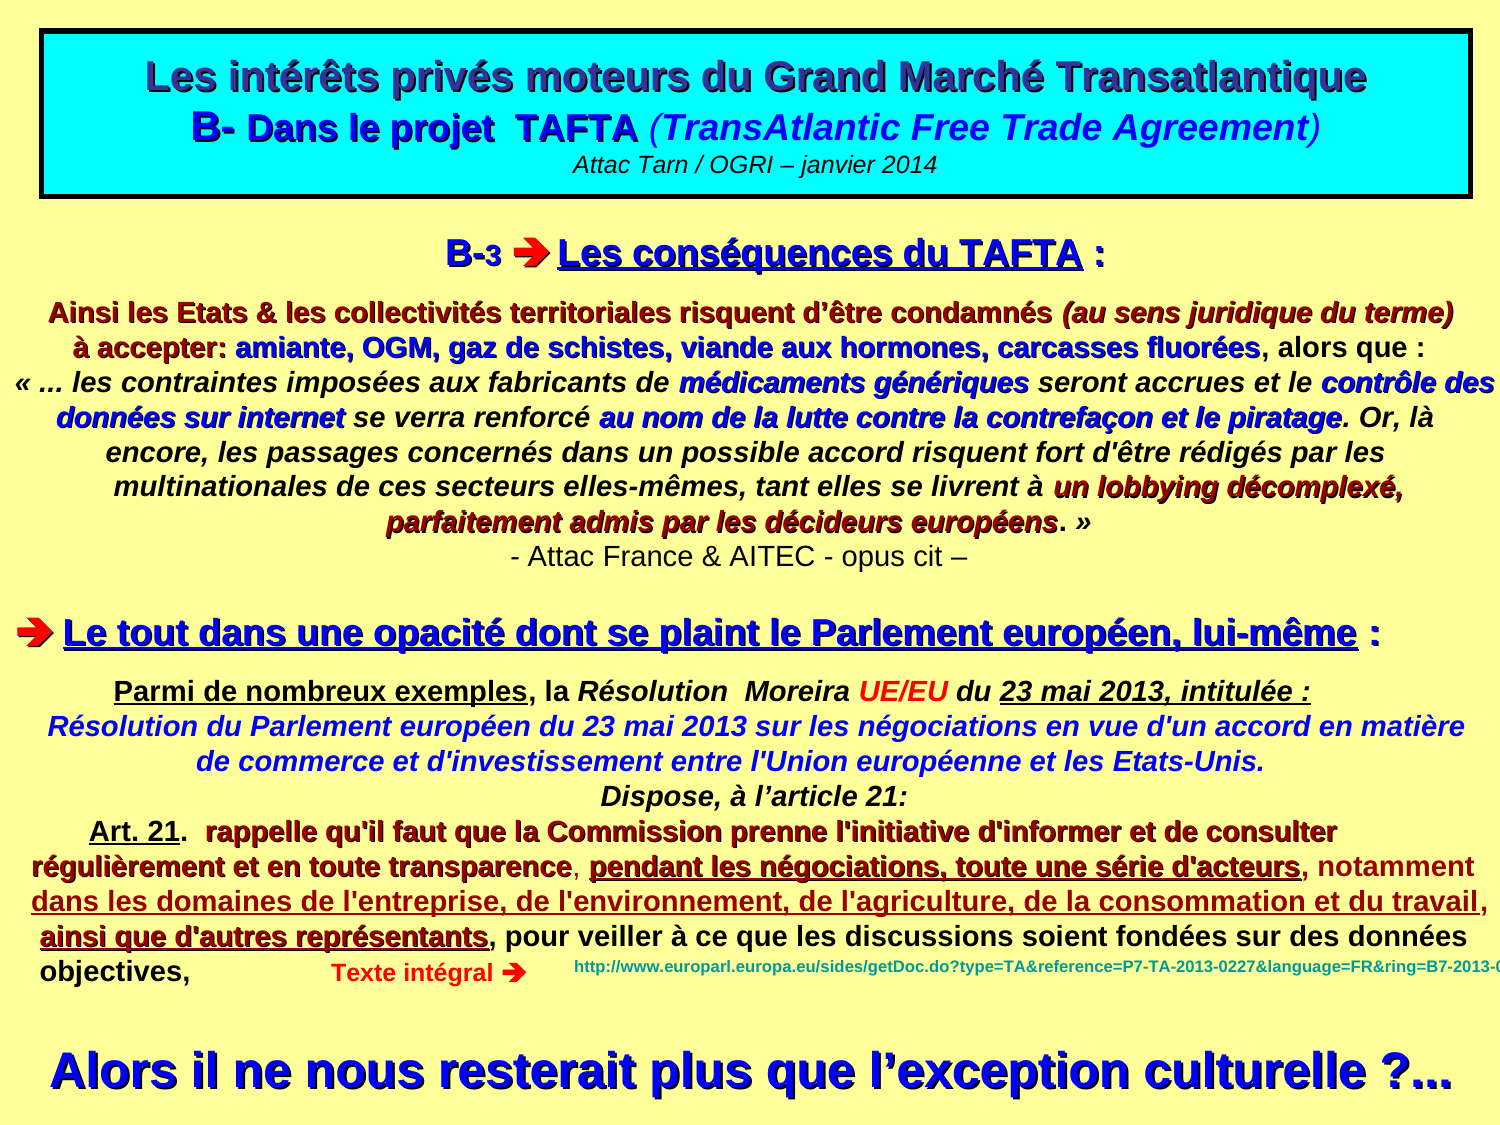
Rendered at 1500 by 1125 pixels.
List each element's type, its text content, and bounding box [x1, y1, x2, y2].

text_box Les intérêts privés moteurs du Grand Marché Transatlantique B- Dans le projet TAFTA (TransAtlantic Free Trade Agreement) Attac Tarn / OGRI – janvier 2014 [41, 31, 1471, 197]
text_box http://www.europarl.europa.eu/sides/getDoc.do?type=TA&reference=P7-TA-2013-0227&language=FR&ring=B7-2013-0187 [501, 952, 1471, 976]
text_box B-3  Les conséquences du TAFTA : Ainsi les Etats & les collectivités territoriales risquent d’être condamnés (au sens juridique du terme) à accepter: amiante, OGM, gaz de schistes, viande aux hormones, carcasses fluorées, alors que : « ... les contraintes imposées aux fabricants de médicaments génériques seront accrues et le contrôle des données sur internet se verra renforcé au nom de la lutte contre la contrefaçon et le piratage. Or, là encore, les passages concernés dans un possible accord risquent fort d'être rédigés par les multinationales de ces secteurs elles-mêmes, tant elles se livrent à un lobbying décomplexé, parfaitement admis par les décideurs européens. » - Attac France & AITEC - opus cit –  Le tout dans une opacité dont se plaint le Parlement européen, lui-même : Parmi de nombreux exemples, la Résolution Moreira UE/EU du 23 mai 2013, intitulée : Résolution du Parlement européen du 23 mai 2013 sur les négociations en vue d'un accord en matière de commerce et d'investissement entre l'Union européenne et les Etats-Unis. Dispose, à l’article 21: Art. 21. rappelle qu'il faut que la Commission prenne l'initiative d'informer et de consulter régulièrement et en toute transparence, pendant les négociations, toute une série d'acteurs, notamment dans les domaines de l'entreprise, de l'environnement, de l'agriculture, de la consommation et du travail, ainsi que d'autres représentants, pour veiller à ce que les discussions soient fondées sur des données objectives, Texte intégral  Alors il ne nous resterait plus que l’exception culturelle ?... [0, 0, 1500, 1125]
